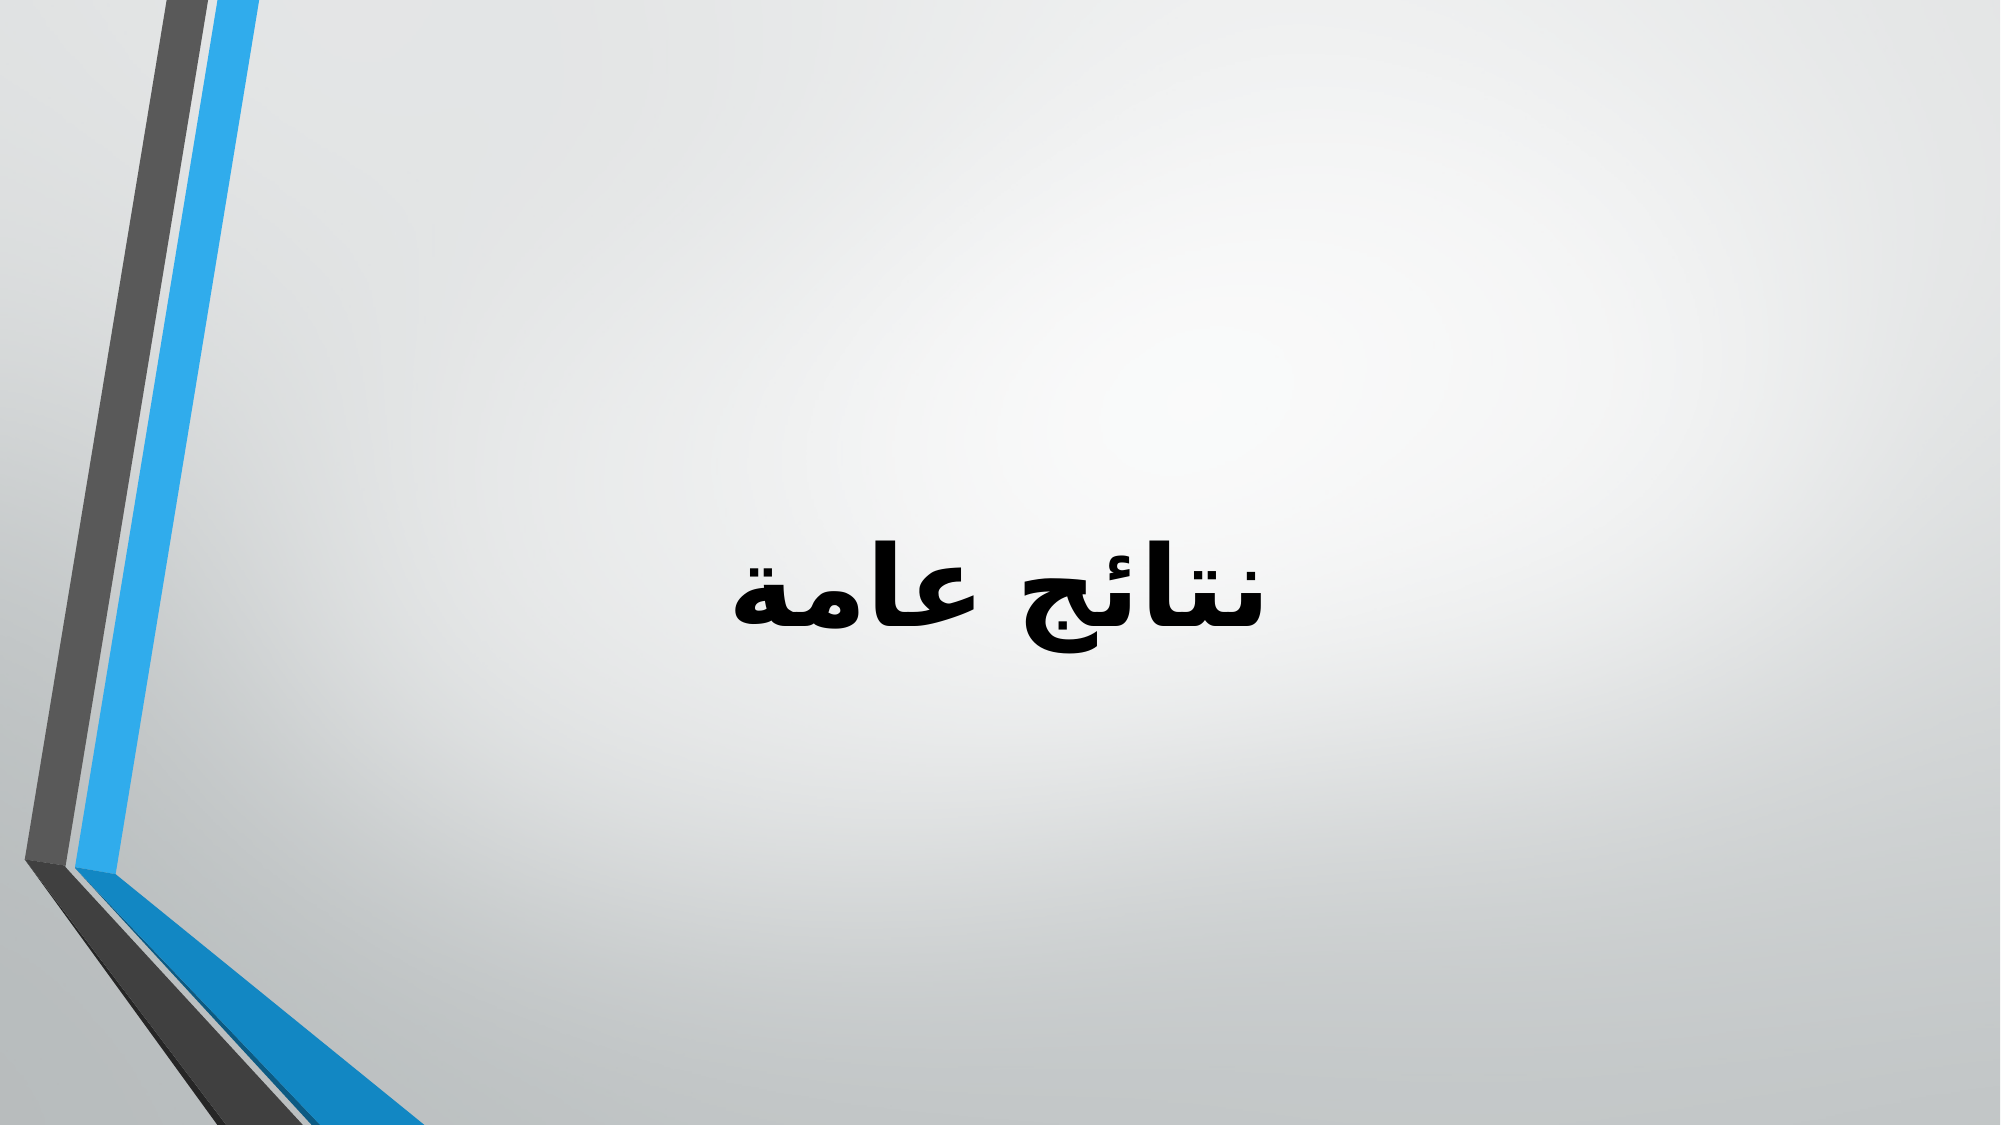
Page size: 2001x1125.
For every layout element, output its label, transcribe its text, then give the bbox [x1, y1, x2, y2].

text_box نتائج عامة [614, 506, 1386, 659]
